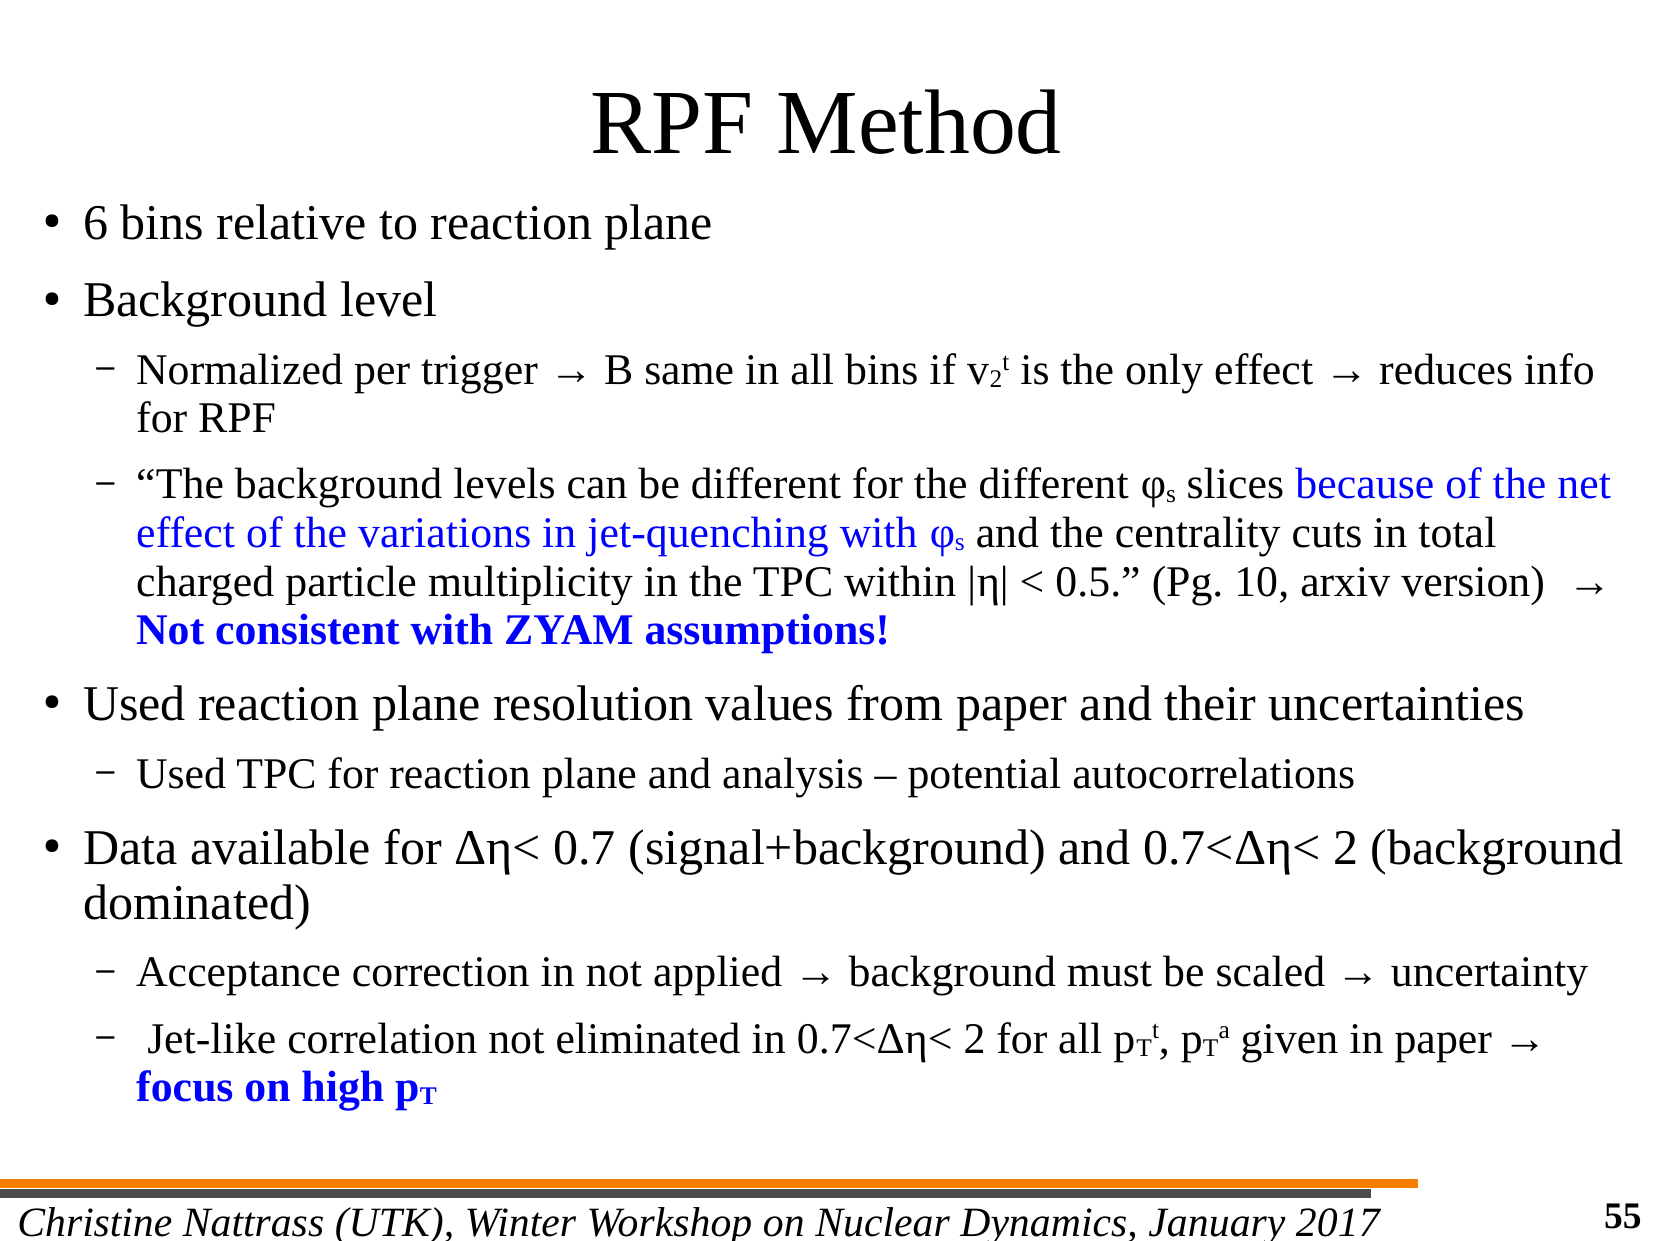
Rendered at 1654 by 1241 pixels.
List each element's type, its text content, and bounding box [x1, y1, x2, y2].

title RPF Method [82, 49, 1571, 195]
list 6 bins relative to reaction plane Background level Normalized per trigger → B same in all bins if v2t is the only effect → reduces info for RPF “The background levels can be different for the different φs slices because of the net effect of the variations in jet-quenching with φs and the centrality cuts in total charged particle multiplicity in the TPC within |η| < 0.5.” (Pg. 10, arxiv version) → Not consistent with ZYAM assumptions! Used reaction plane resolution values from paper and their uncertainties Used TPC for reaction plane and analysis – potential autocorrelations Data available for Δη< 0.7 (signal+background) and 0.7<Δη< 2 (background dominated) Acceptance correction in not applied → background must be scaled → uncertainty Jet-like correlation not eliminated in 0.7<Δη< 2 for all pTt, pTa given in paper → focus on high pT [30, 195, 1636, 1126]
